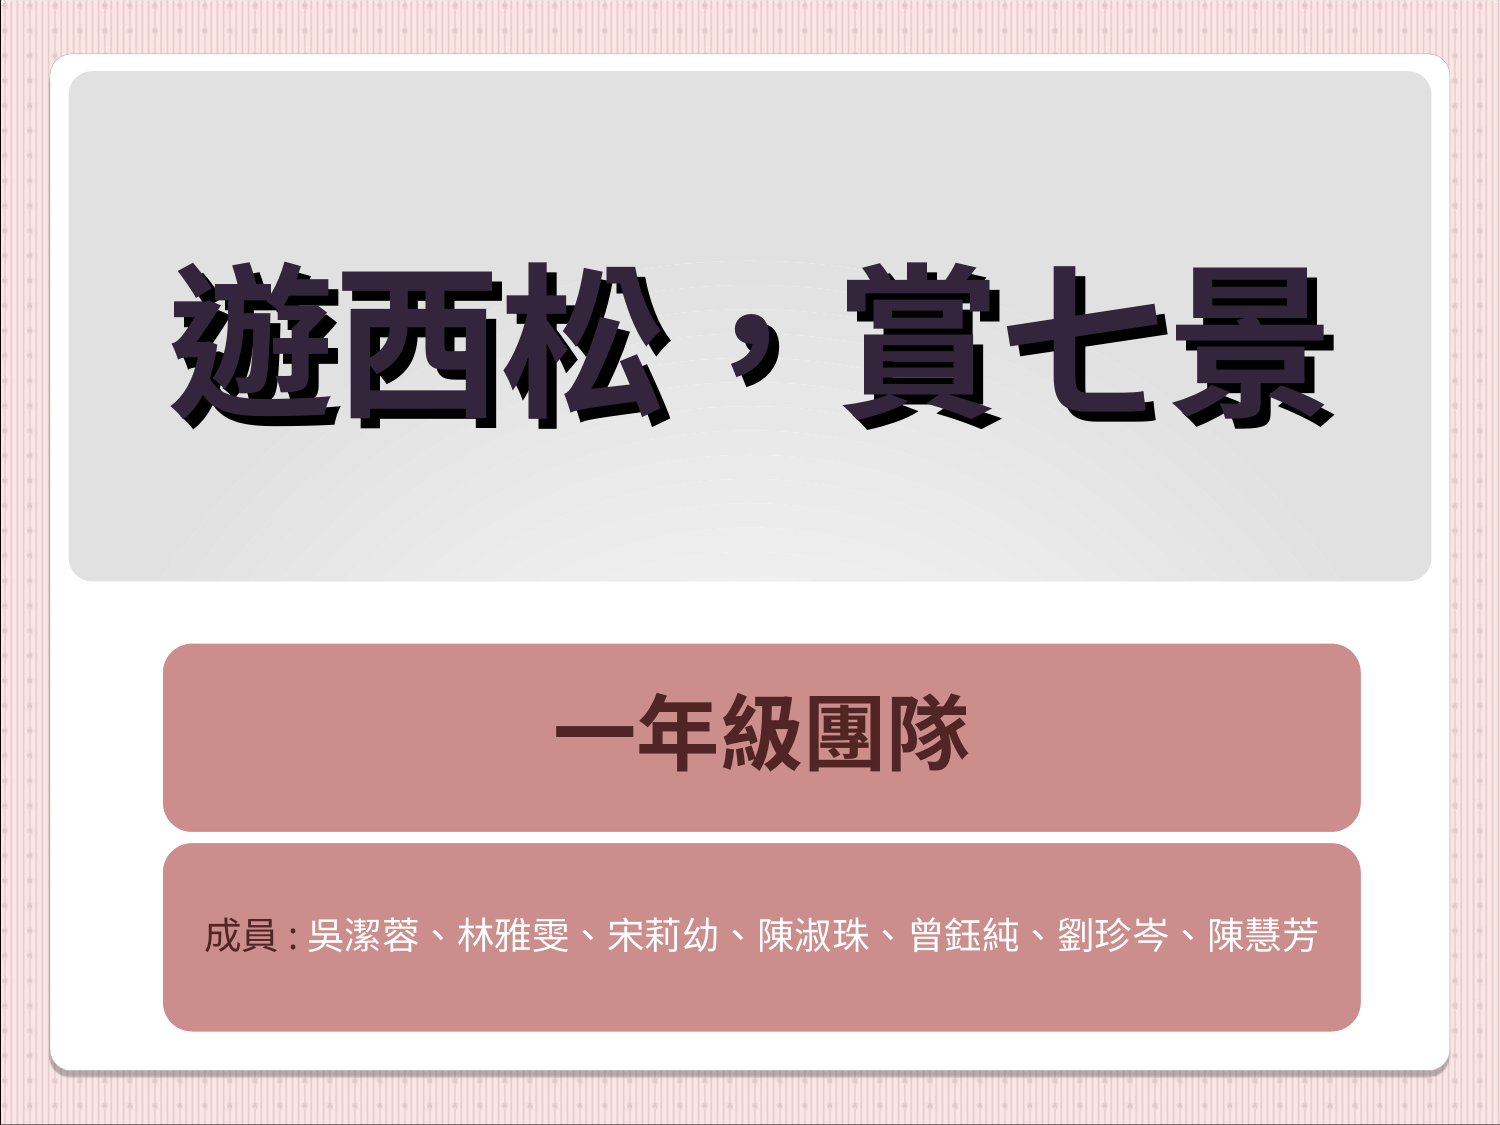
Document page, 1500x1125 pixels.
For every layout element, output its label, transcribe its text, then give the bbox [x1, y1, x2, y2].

text_box 一年級團隊 [159, 640, 1365, 836]
title 遊西松，賞七景 [76, 187, 1427, 446]
text_box 成員:吳潔蓉、林雅雯、宋莉幼、陳淑珠、曾鈺純、劉珍岑、陳慧芳 [159, 839, 1365, 1036]
